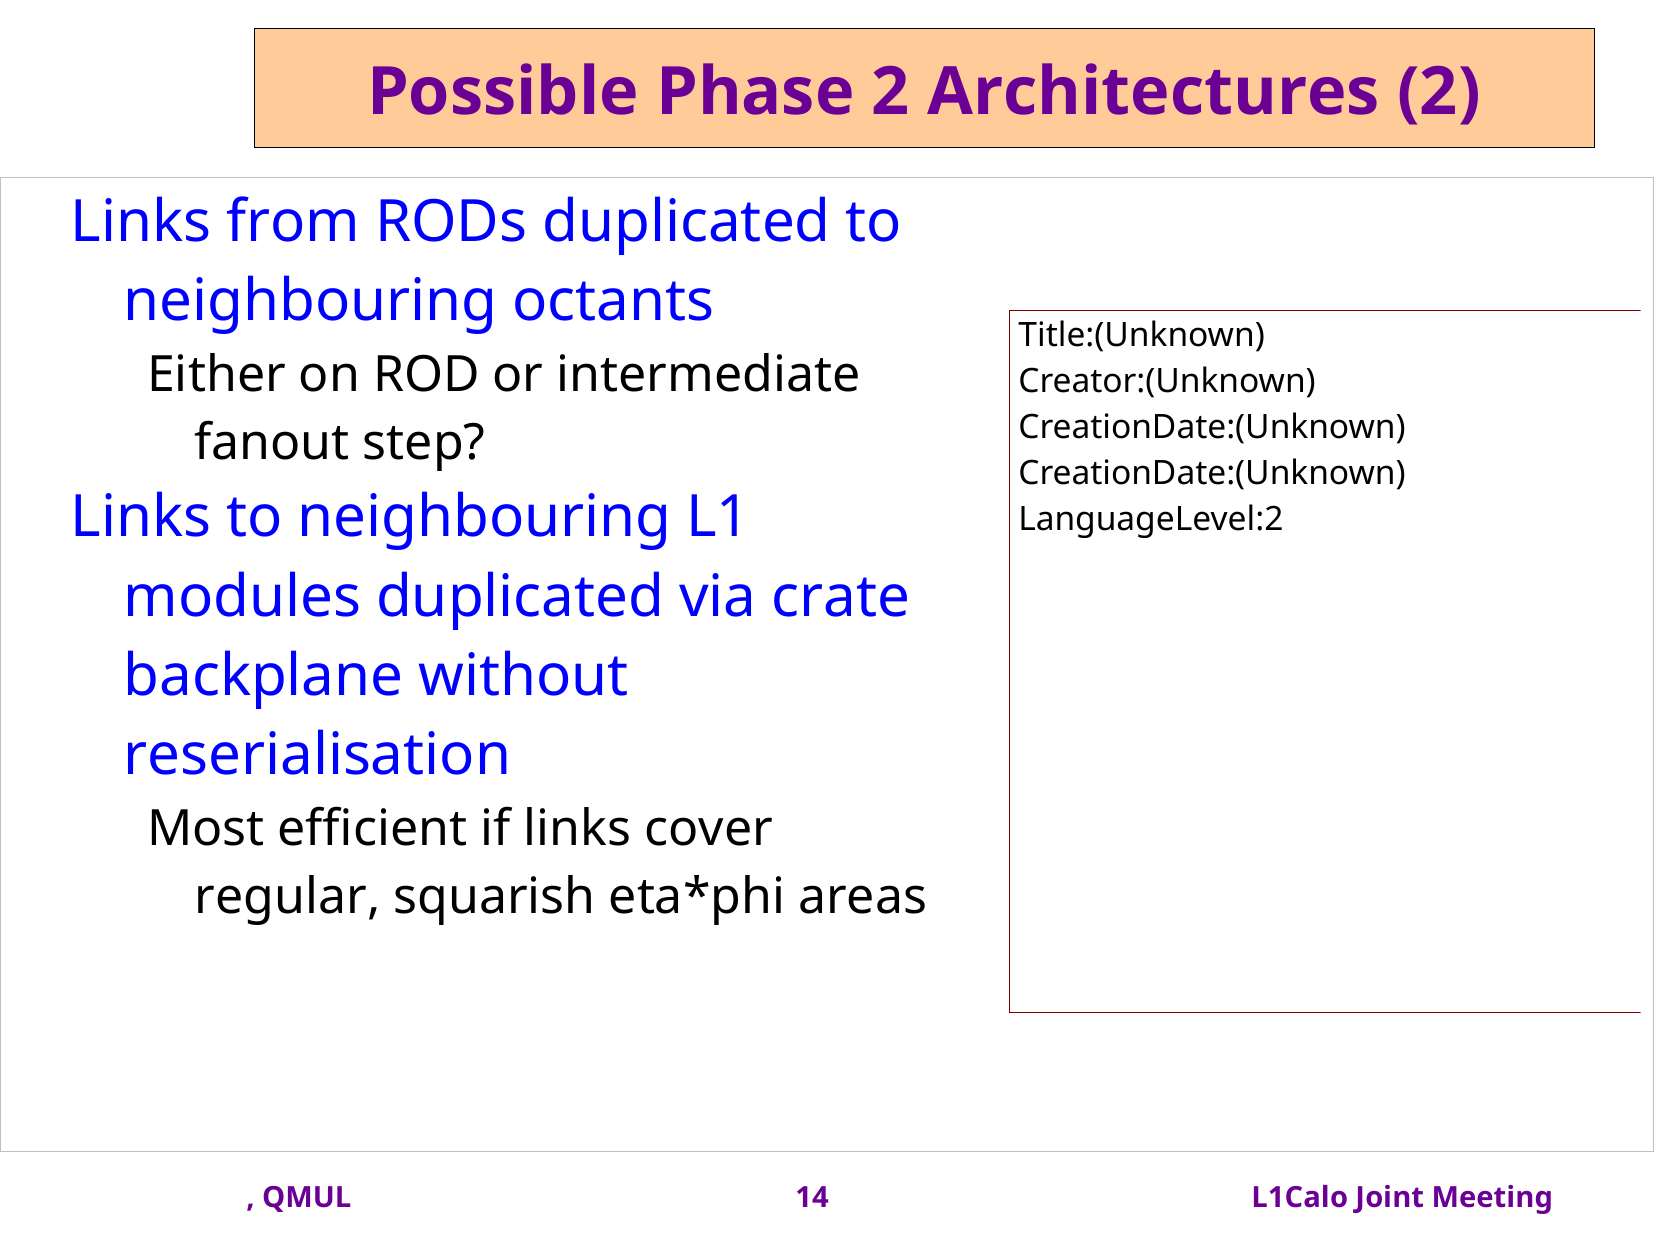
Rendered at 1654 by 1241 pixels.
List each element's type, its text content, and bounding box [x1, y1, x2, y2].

list Links from RODs duplicated to neighbouring octants Either on ROD or intermediate fanout step? Links to neighbouring L1 modules duplicated via crate backplane without reserialisation Most efficient if links cover regular, squarish eta*phi areas [52, 179, 935, 1141]
title Possible Phase 2 Architectures (2) [254, 28, 1595, 148]
picture [1007, 308, 1641, 1013]
